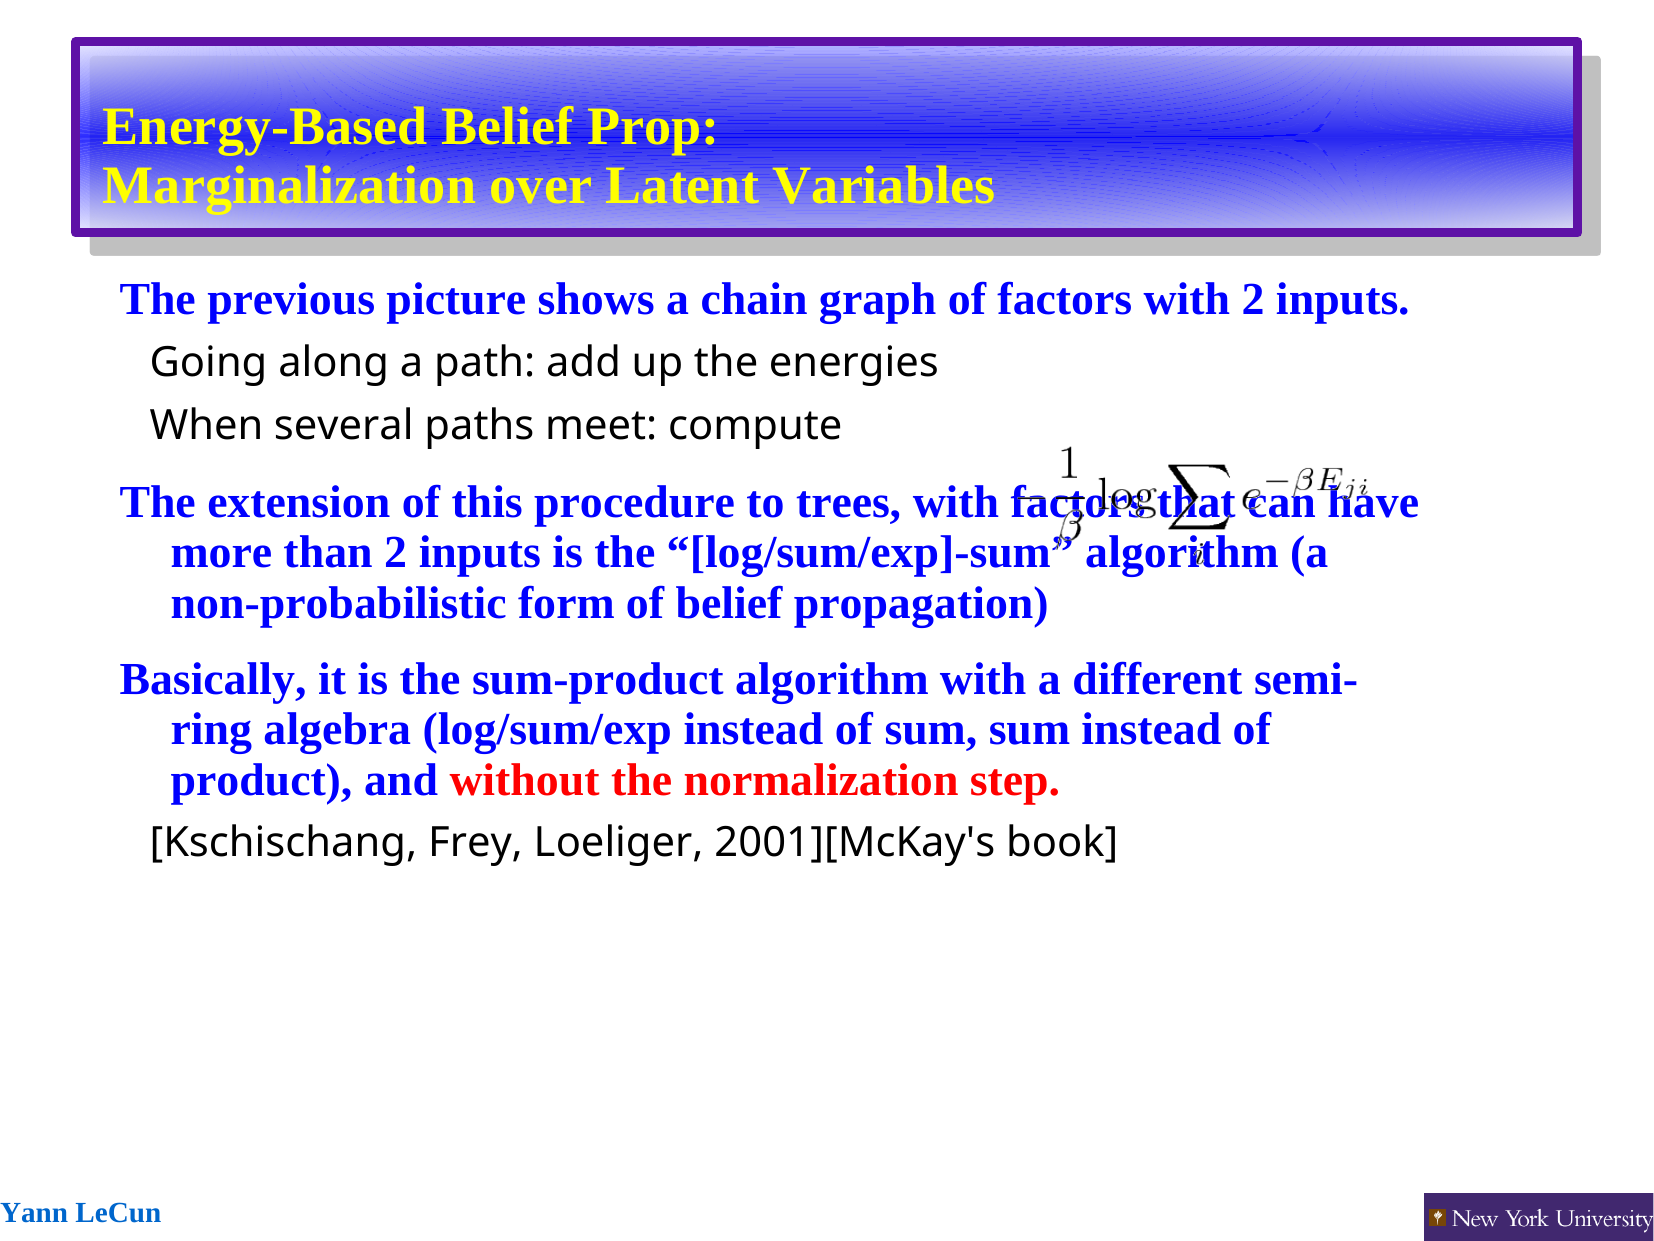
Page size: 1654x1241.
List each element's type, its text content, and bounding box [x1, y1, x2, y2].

picture [1013, 442, 1373, 569]
list The previous picture shows a chain graph of factors with 2 inputs. Going along a path: add up the energies When several paths meet: compute The extension of this procedure to trees, with factors that can have more than 2 inputs is the “[log/sum/exp]-sum” algorithm (a non-probabilistic form of belief propagation) Basically, it is the sum-product algorithm with a different semi-ring algebra (log/sum/exp instead of sum, sum instead of product), and without the normalization step. [Kschischang, Frey, Loeliger, 2001][McKay's book] [119, 274, 1427, 1153]
picture [1424, 1193, 1654, 1241]
title Energy-Based Belief Prop: Marginalization over Latent Variables [75, 41, 1578, 233]
